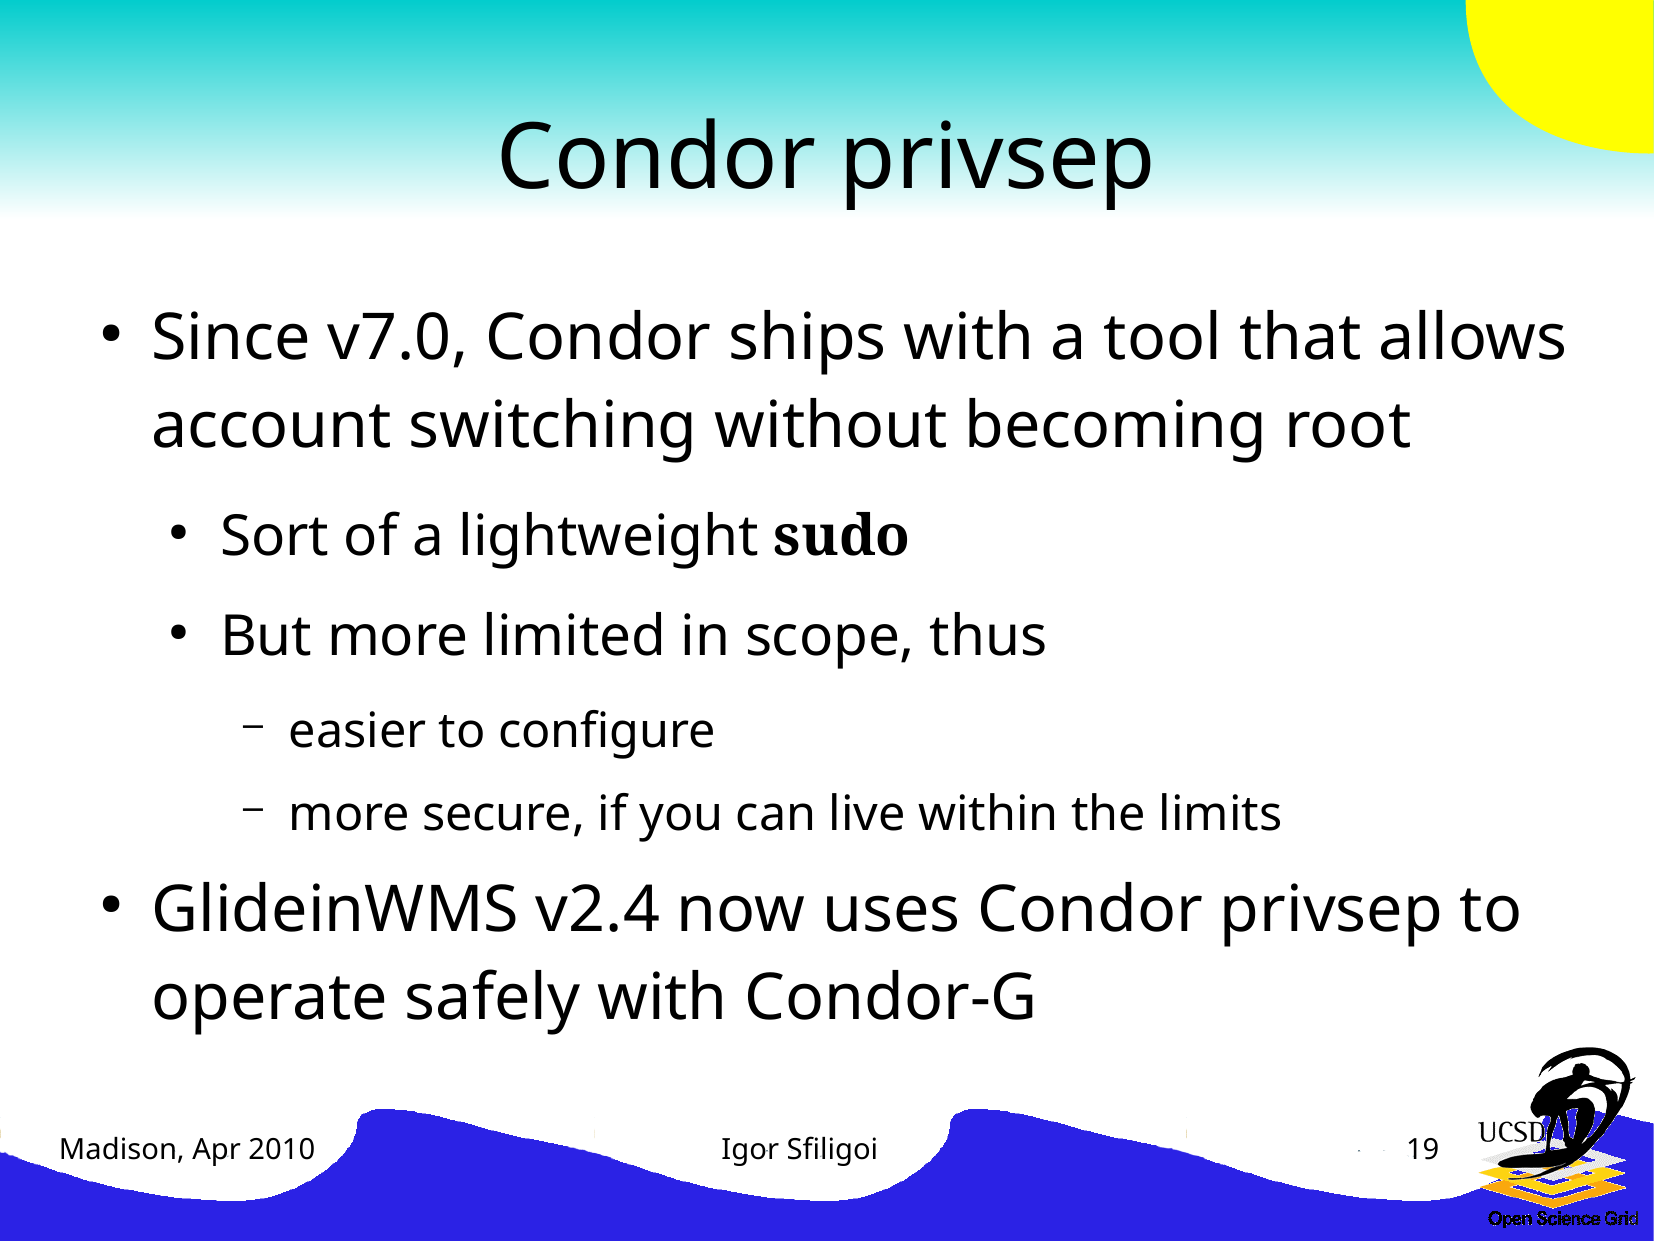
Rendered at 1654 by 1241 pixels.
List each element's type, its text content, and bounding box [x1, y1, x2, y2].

picture [0, 1047, 1654, 1241]
list Since v7.0, Condor ships with a tool that allows account switching without becoming root Sort of a lightweight sudo But more limited in scope, thus easier to configure more secure, if you can live within the limits GlideinWMS v2.4 now uses Condor privsep to operate safely with Condor-G [82, 290, 1571, 1109]
title Condor privsep [82, 56, 1571, 250]
